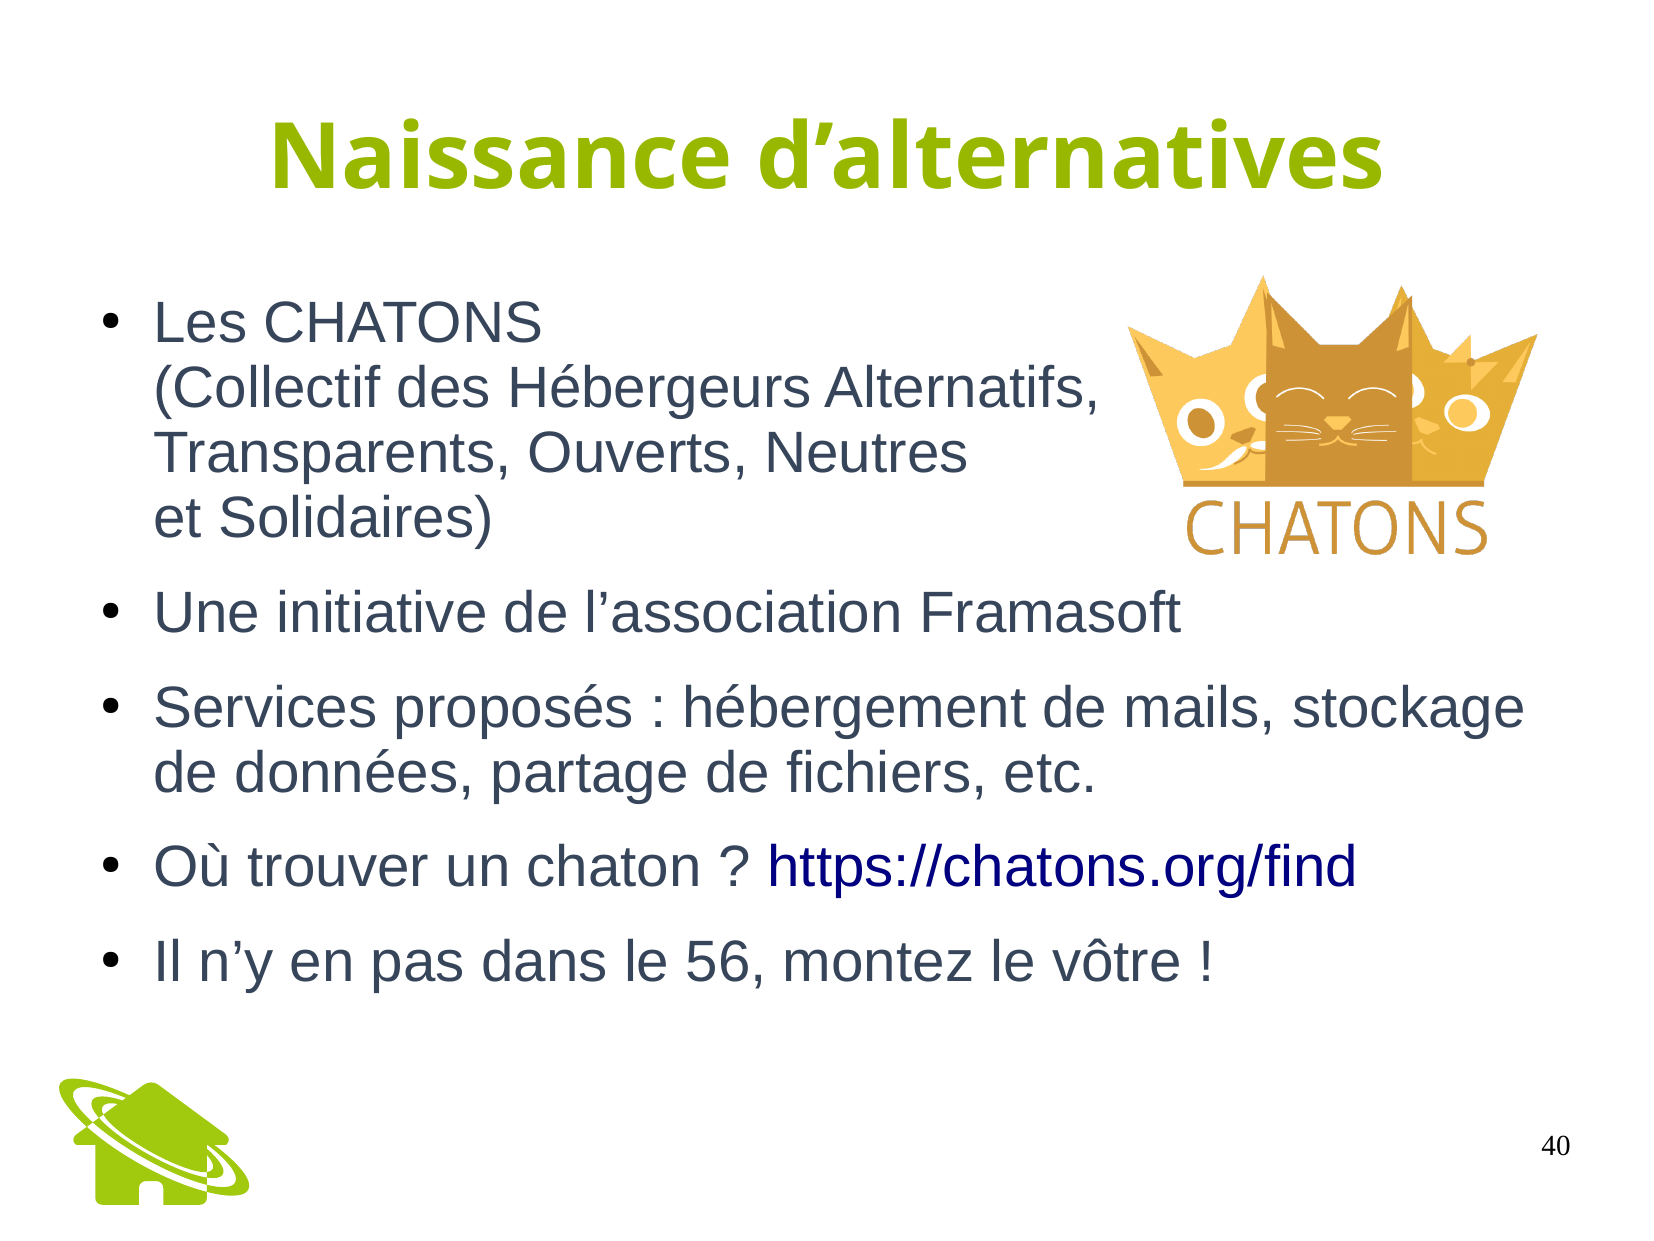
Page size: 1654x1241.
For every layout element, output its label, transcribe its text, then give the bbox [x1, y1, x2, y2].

title Naissance d’alternatives [82, 49, 1571, 257]
picture [1122, 224, 1548, 650]
list Les CHATONS (Collectif des Hébergeurs Alternatifs, Transparents, Ouverts, Neutres et Solidaires) Une initiative de l’association Framasoft Services proposés : hébergement de mails, stockage de données, partage de fichiers, etc. Où trouver un chaton ? https://chatons.org/find Il n’y en pas dans le 56, montez le vôtre ! [82, 290, 1571, 1010]
